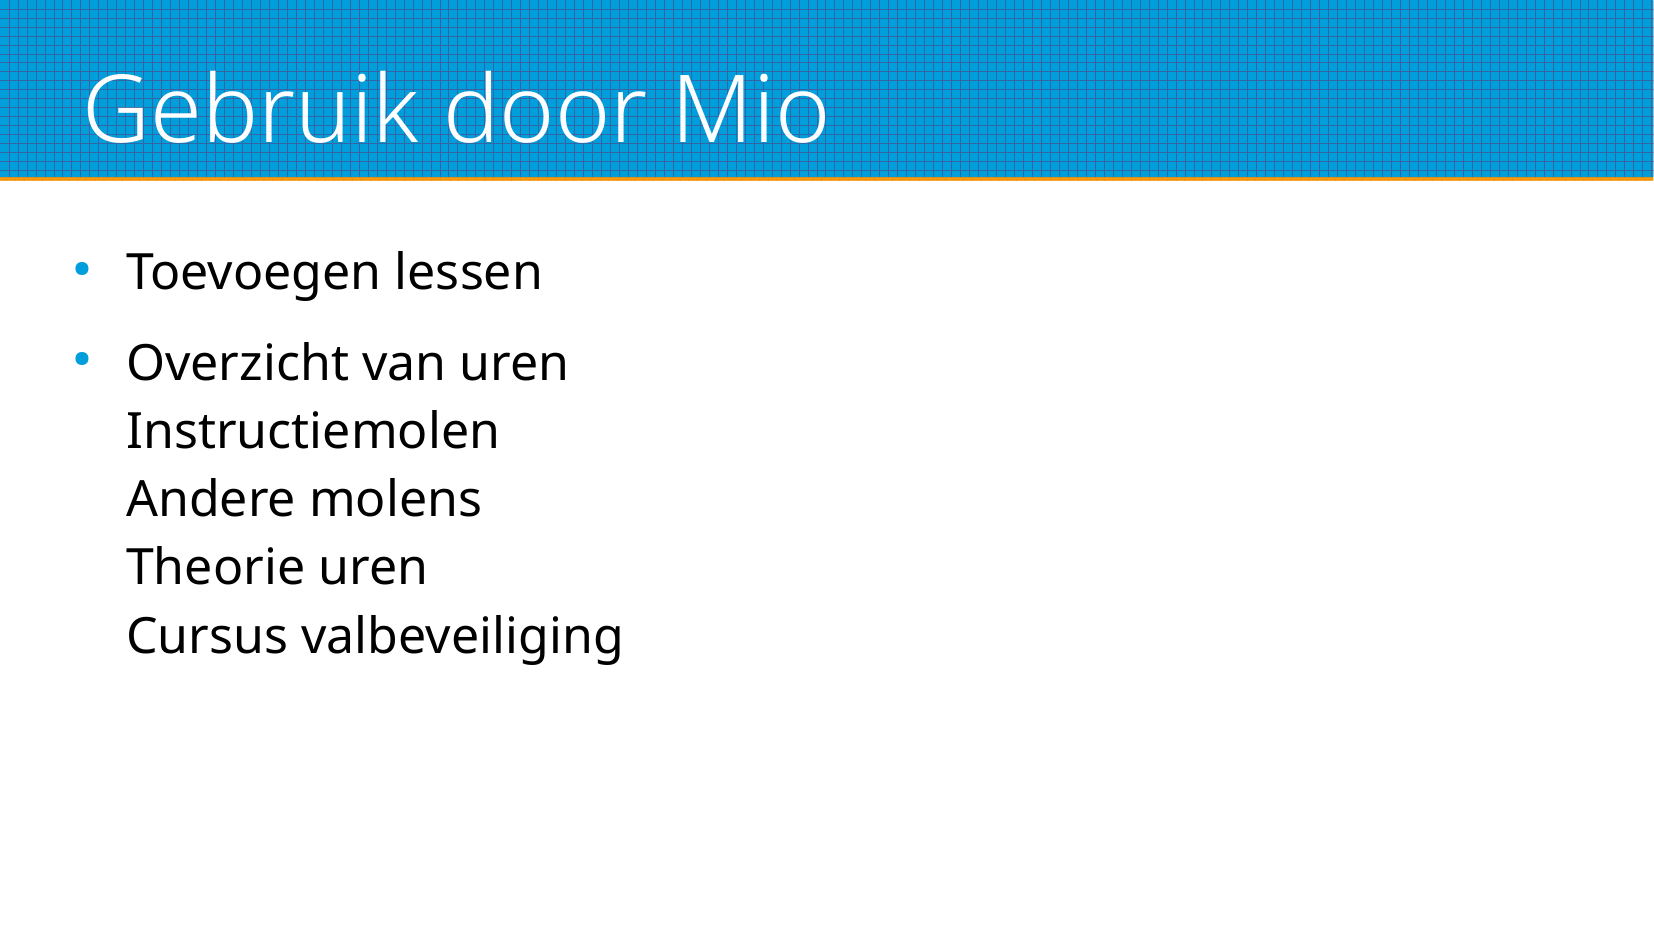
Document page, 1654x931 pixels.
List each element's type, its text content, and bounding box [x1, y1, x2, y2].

list Toevoegen lessen Overzicht van uren Instructiemolen Andere molens Theorie uren Cursus valbeveiliging [55, 236, 1536, 811]
title Gebruik door Mio [82, 14, 1571, 171]
